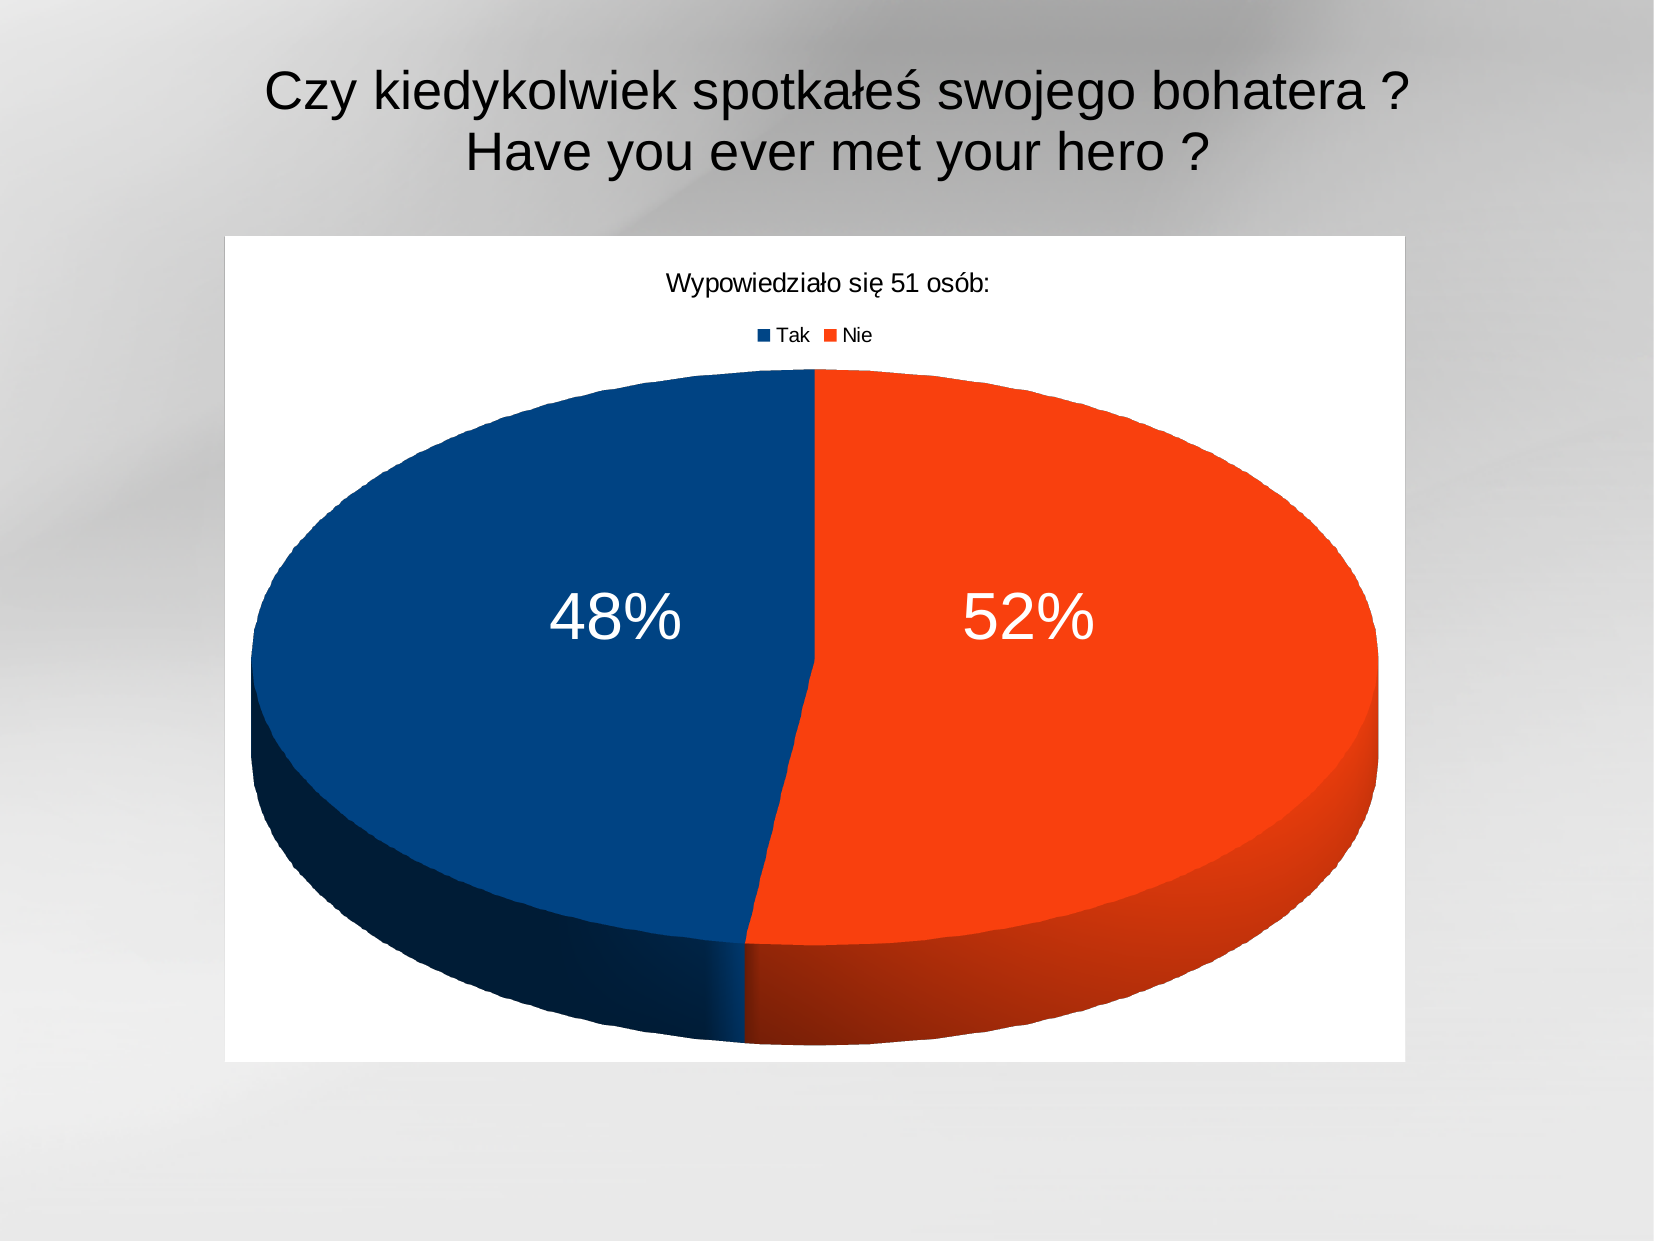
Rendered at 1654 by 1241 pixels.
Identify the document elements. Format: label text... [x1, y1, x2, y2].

list 52% [944, 578, 1123, 654]
list 48% [531, 578, 709, 654]
chart [224, 236, 1406, 1062]
title Czy kiedykolwiek spotkałeś swojego bohatera ? Have you ever met your hero ? [47, 17, 1630, 225]
picture [0, 0, 1654, 1241]
